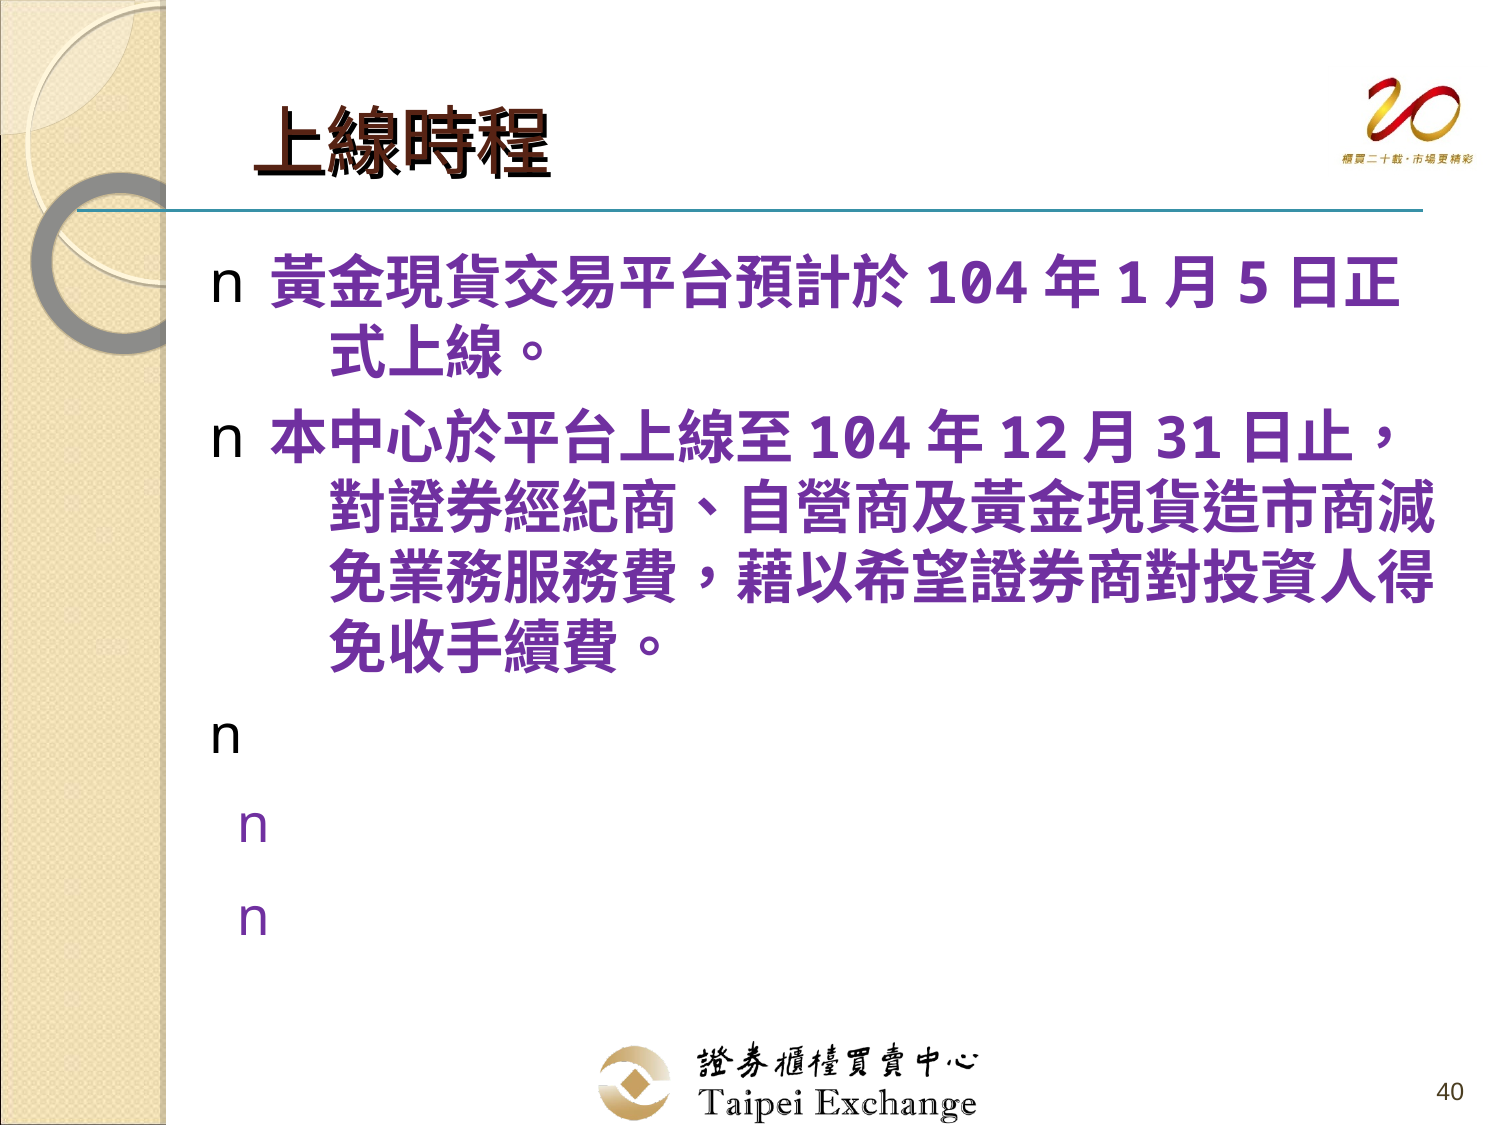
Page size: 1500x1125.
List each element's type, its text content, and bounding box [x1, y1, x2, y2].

list 黃金現貨交易平台預計於104年1月5日正式上線。 本中心於平台上線至104年12月31日止，對證券經紀商、自營商及黃金現貨造市商減免業務服務費，藉以希望證券商對投資人得免收手續費。 [194, 237, 1466, 1026]
text_box [1413, 1034, 1489, 1113]
title 上線時程 [235, 45, 1466, 233]
